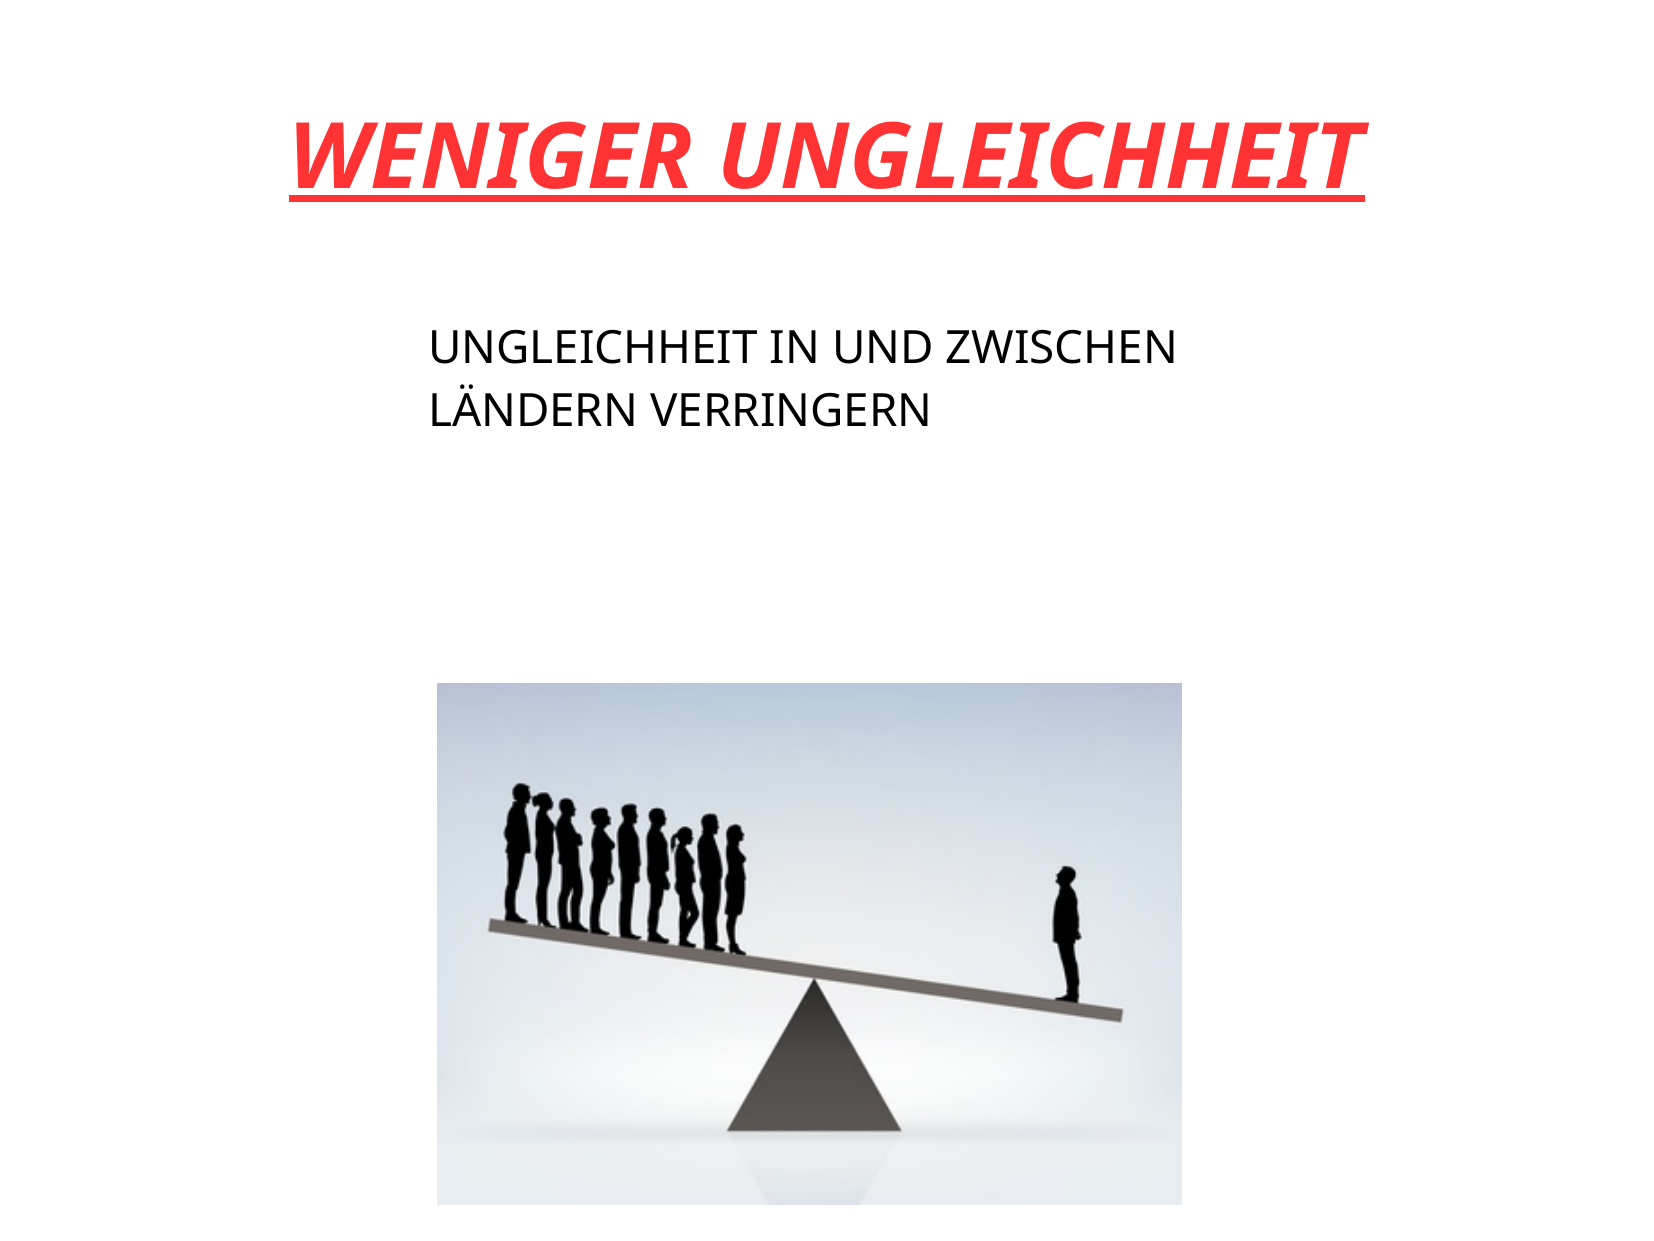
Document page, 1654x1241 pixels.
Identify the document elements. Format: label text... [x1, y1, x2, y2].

picture [437, 683, 1182, 1205]
title WENIGER UNGLEICHHEIT [82, 49, 1571, 257]
text_box UNGLEICHHEIT IN UND ZWISCHEN LÄNDERN VERRINGERN [413, 307, 1335, 448]
